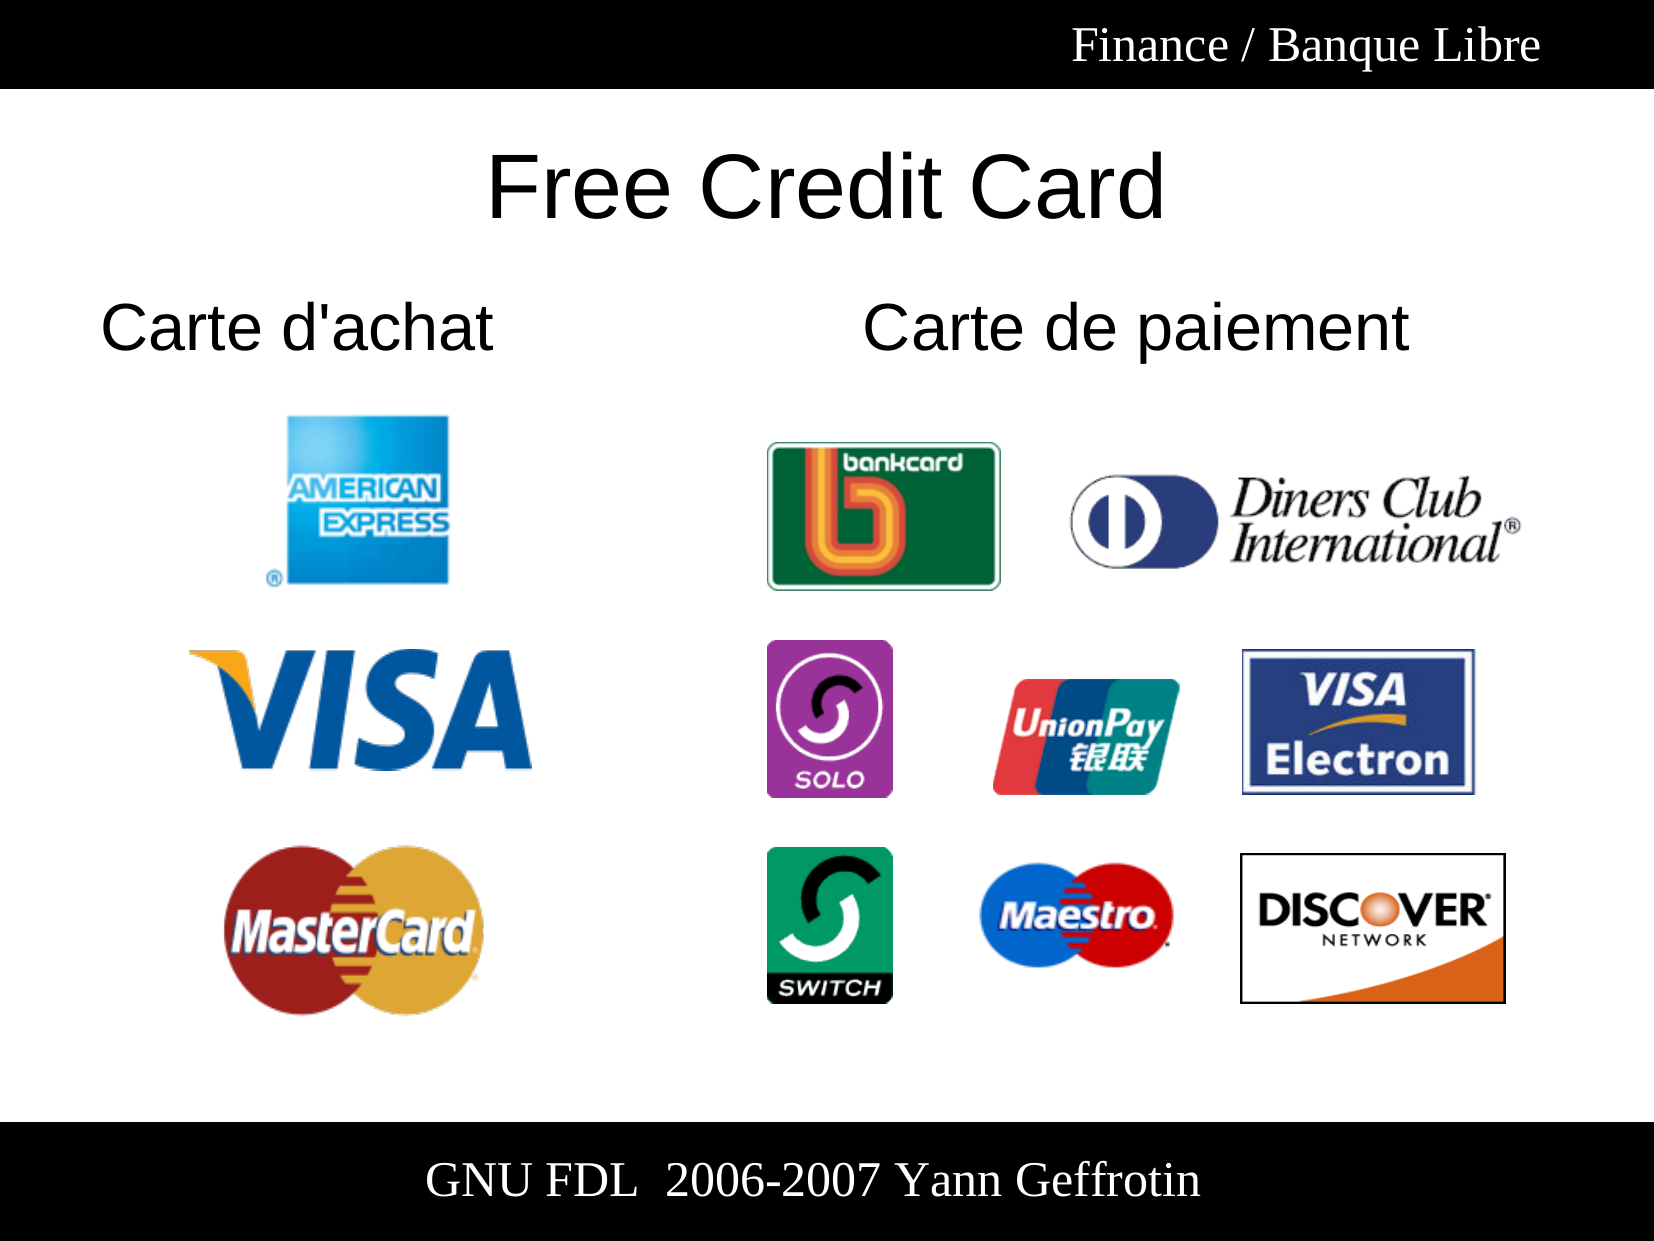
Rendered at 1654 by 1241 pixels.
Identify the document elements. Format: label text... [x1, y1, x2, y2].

picture [1240, 853, 1506, 1004]
list Carte d'achat [82, 290, 809, 1094]
picture [767, 442, 1001, 591]
list Carte de paiement [845, 290, 1572, 1094]
picture [767, 847, 893, 1004]
title Free Credit Card [82, 118, 1571, 257]
picture [767, 640, 893, 798]
picture [206, 826, 502, 1040]
picture [1242, 649, 1477, 795]
picture [993, 679, 1182, 795]
picture [1062, 456, 1536, 591]
picture [265, 413, 452, 591]
picture [189, 649, 532, 771]
picture [974, 856, 1182, 975]
